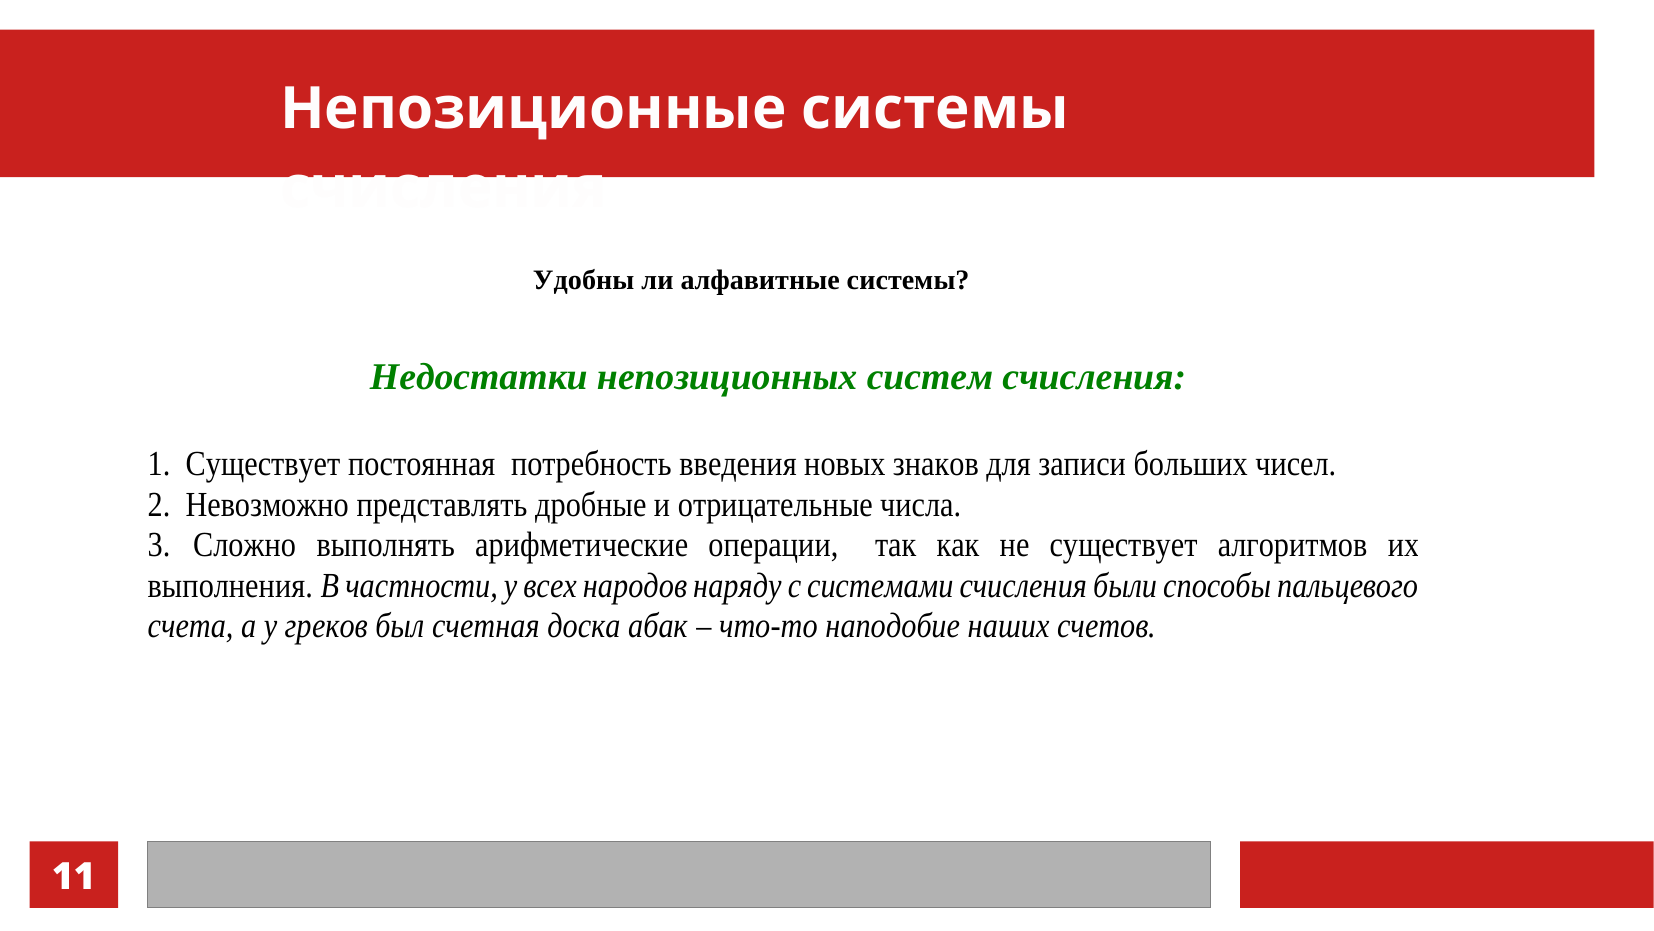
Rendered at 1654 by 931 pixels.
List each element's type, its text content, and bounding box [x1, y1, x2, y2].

picture [250, 262, 1300, 296]
picture [147, 442, 1418, 646]
text_box Непозиционные системы счисления [265, 59, 1268, 148]
picture [77, 354, 1477, 398]
